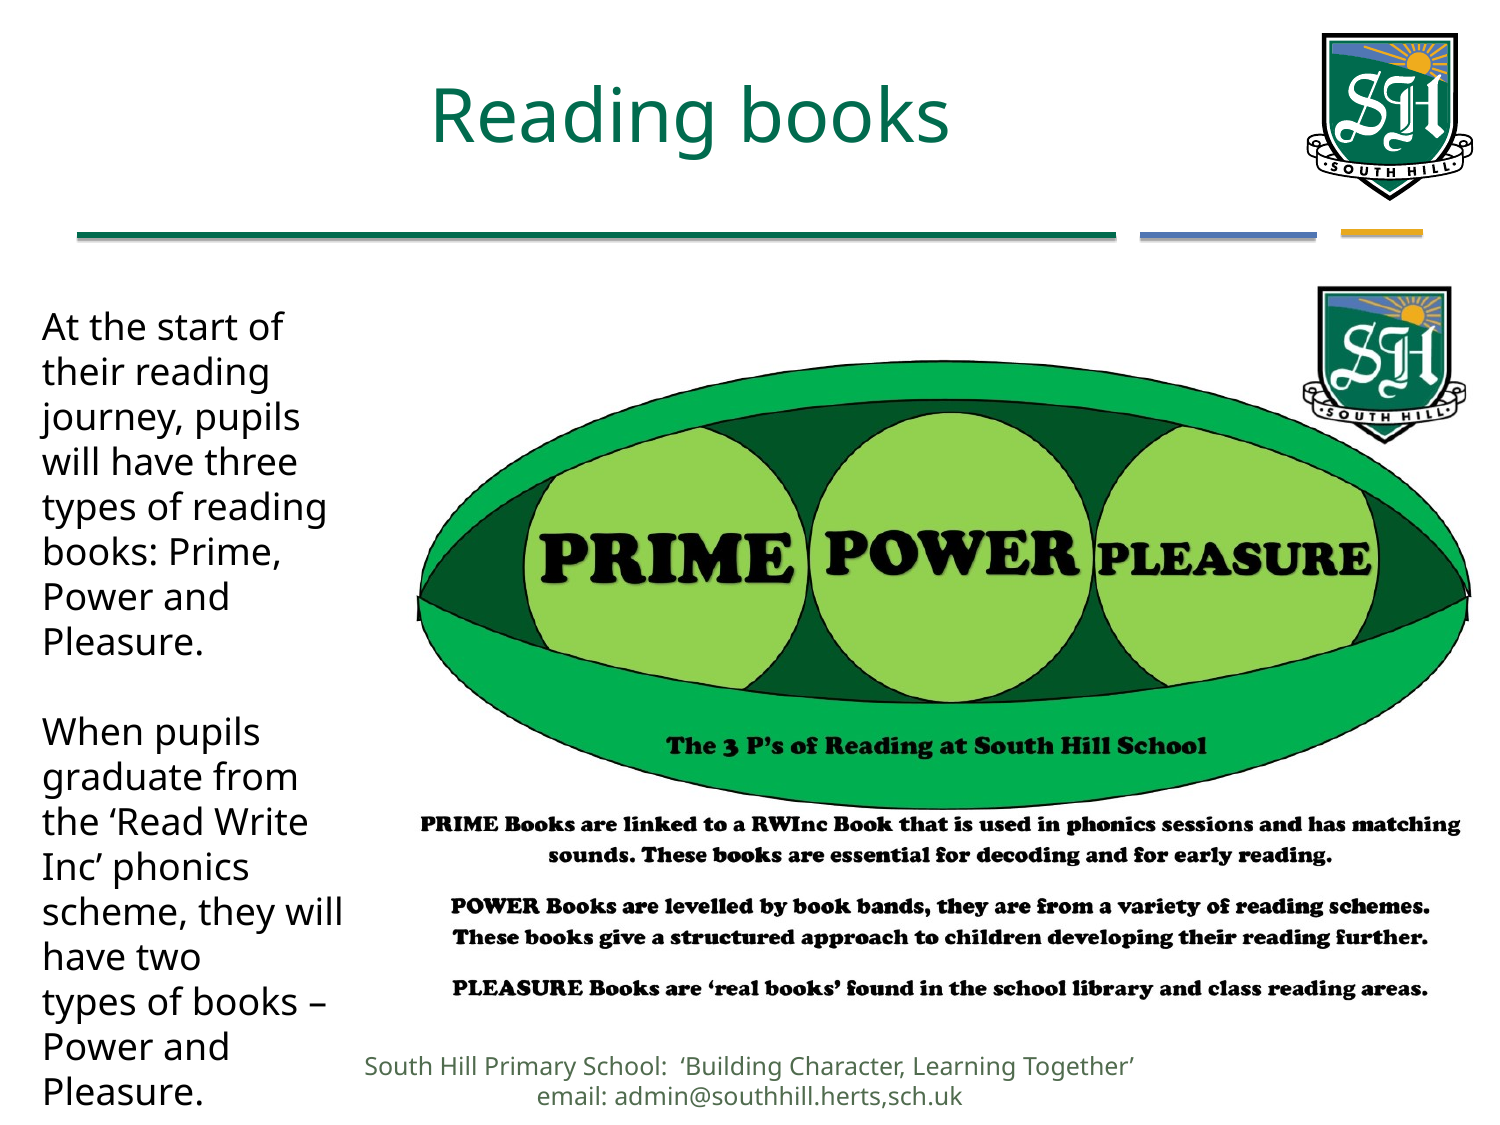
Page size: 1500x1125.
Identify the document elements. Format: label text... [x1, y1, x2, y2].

text_box South Hill Primary School: ‘Building Character, Learning Together’ email: admin@southhill.herts,sch.uk [380, 1043, 1247, 1103]
text_box At the start of their reading journey, pupils will have three types of reading books: Prime, Power and Pleasure. When pupils graduate from the ‘Read Write Inc’ phonics scheme, they will have two types of books – Power and Pleasure. [27, 251, 380, 1121]
picture [379, 250, 1500, 1043]
title Reading books [76, 19, 1306, 207]
